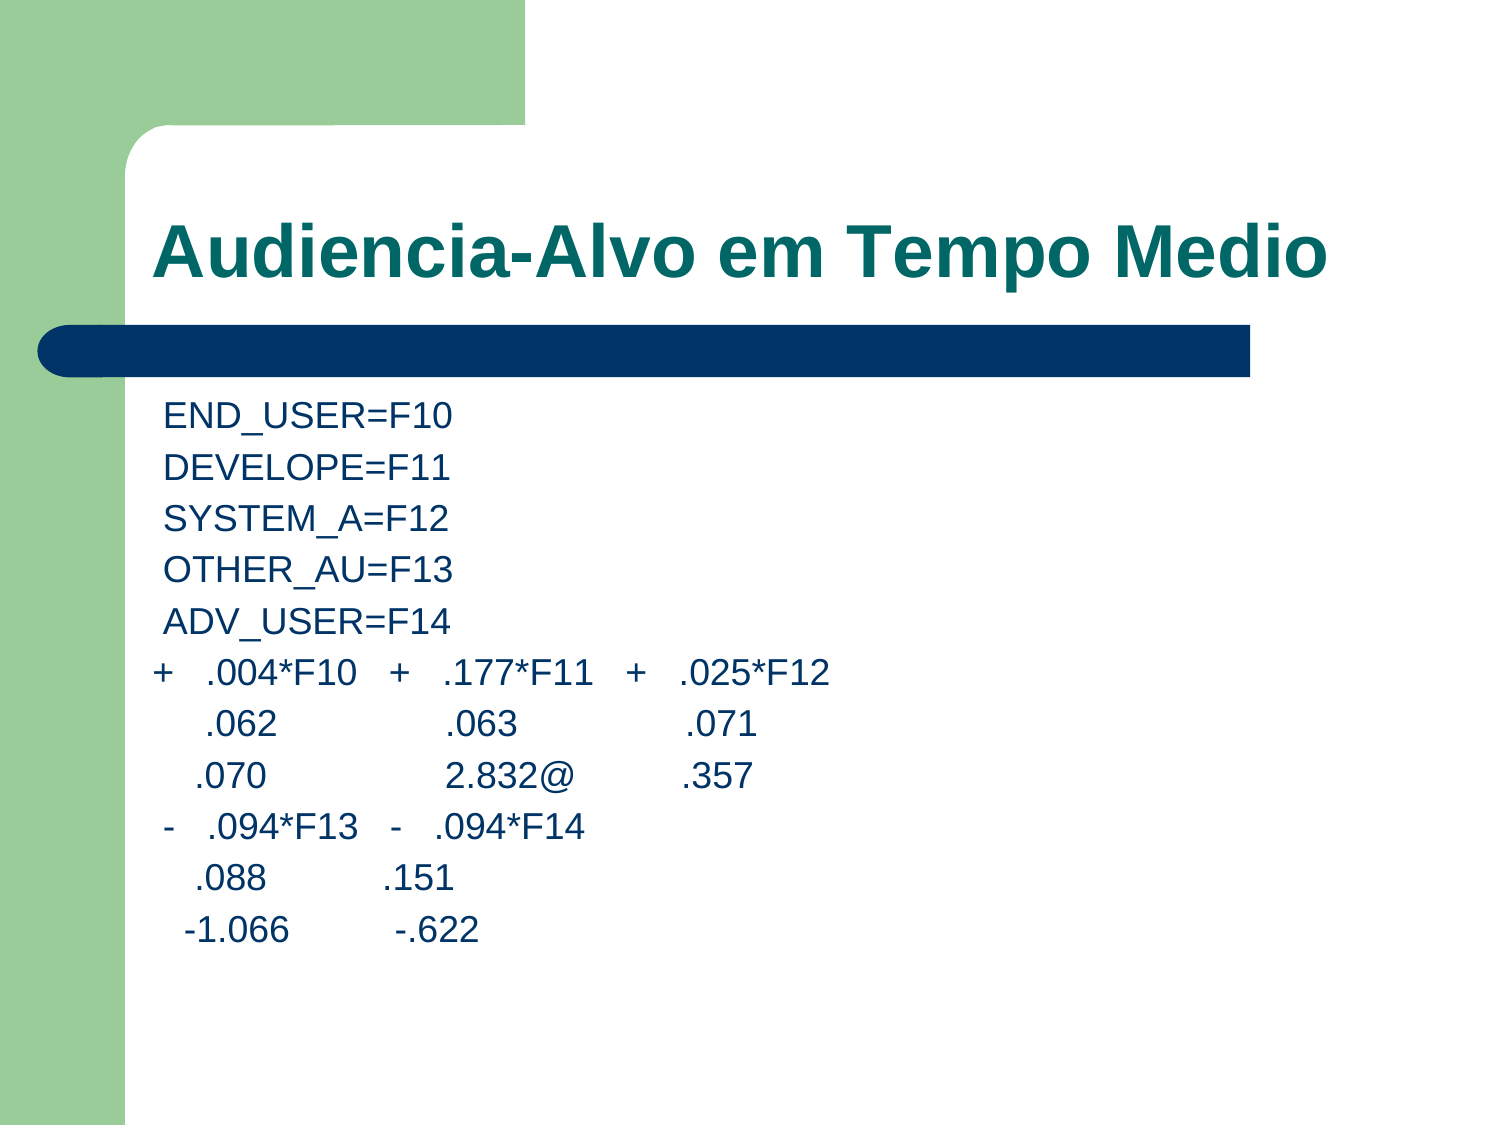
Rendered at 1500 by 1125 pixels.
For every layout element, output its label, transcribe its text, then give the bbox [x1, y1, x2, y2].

list END_USER=F10 DEVELOPE=F11 SYSTEM_A=F12 OTHER_AU=F13 ADV_USER=F14 + .004*F10 + .177*F11 + .025*F12 .062 .063 .071 .070 2.832@ .357 - .094*F13 - .094*F14 .088 .151 -1.066 -.622 [137, 387, 1400, 1008]
title Audiencia-Alvo em Tempo Medio [136, 136, 1414, 301]
